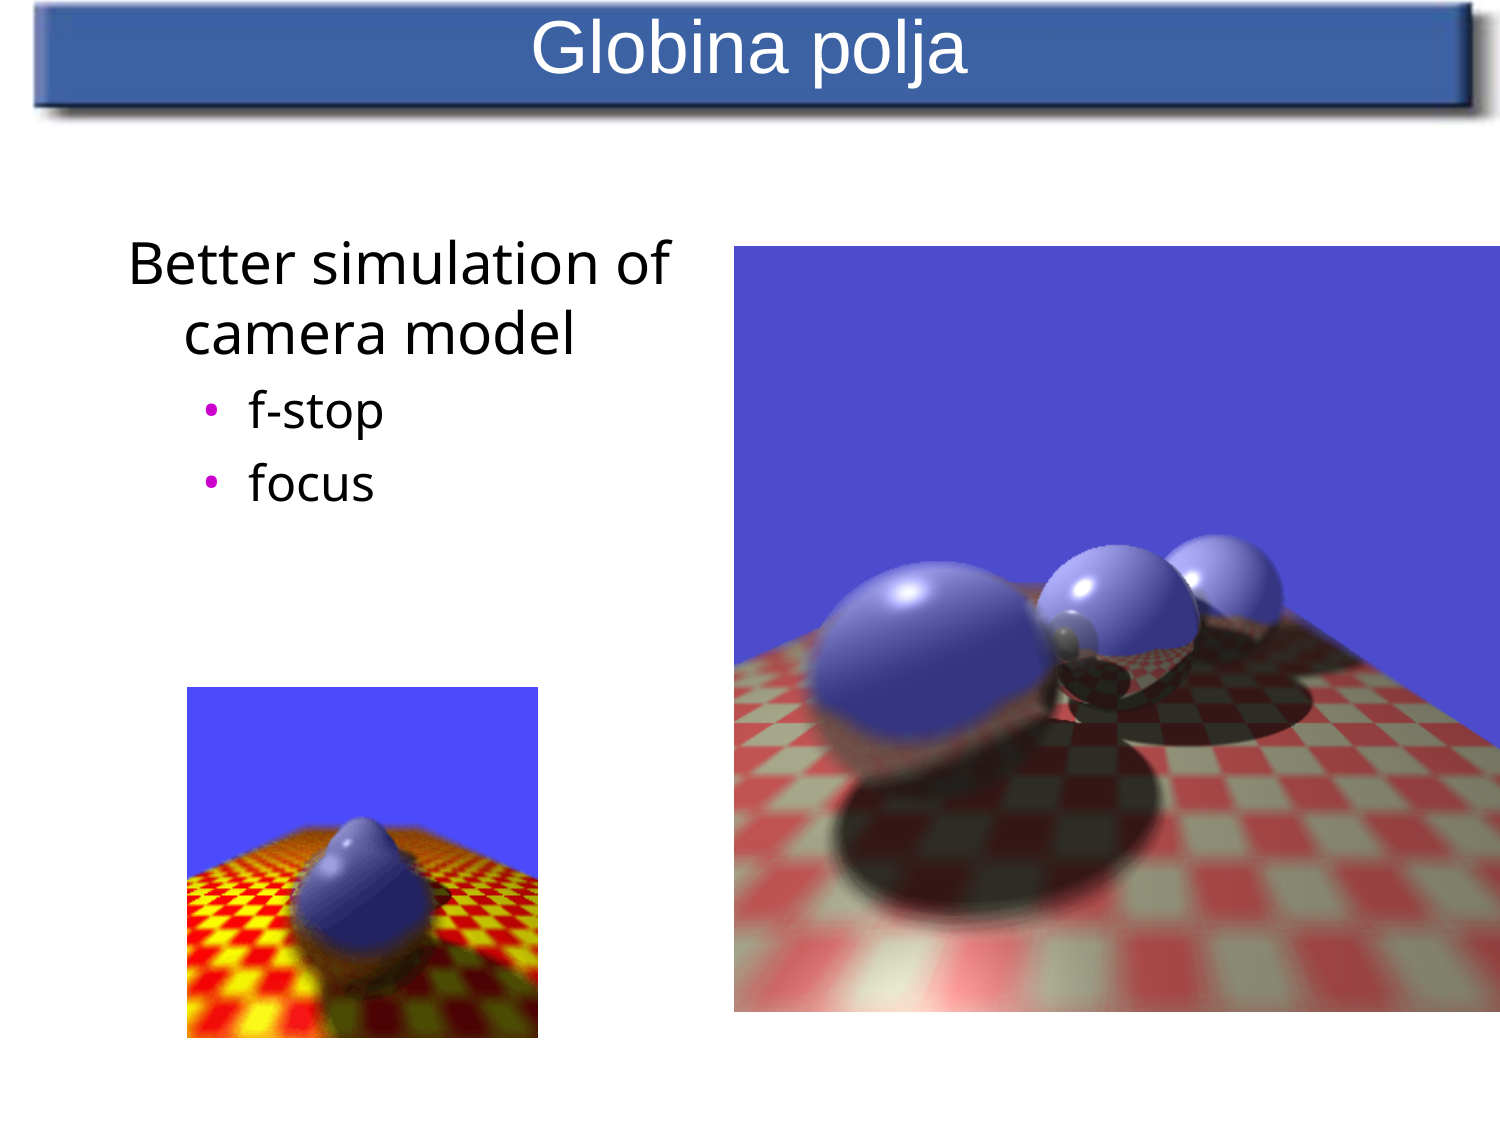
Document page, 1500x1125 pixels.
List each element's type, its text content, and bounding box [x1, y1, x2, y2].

list Better simulation of camera model f-stop focus [112, 218, 688, 907]
picture [187, 687, 538, 1038]
picture [734, 246, 1500, 1012]
title Globina polja [112, 0, 1388, 97]
picture [32, 0, 1500, 127]
